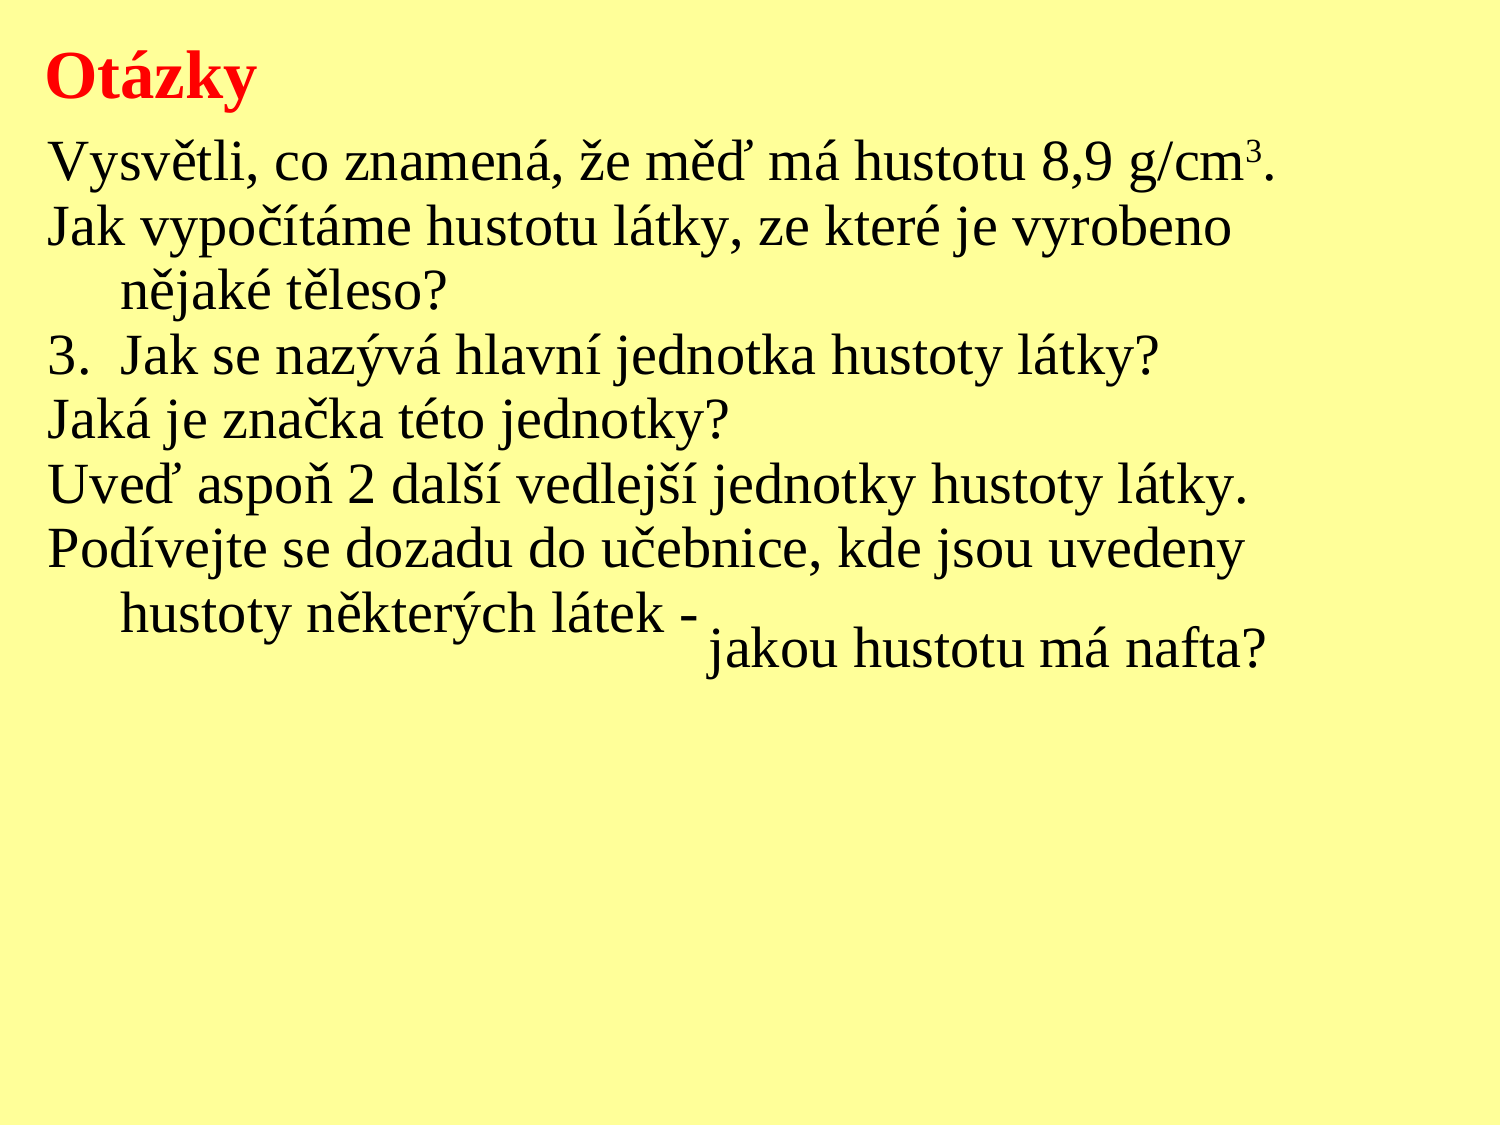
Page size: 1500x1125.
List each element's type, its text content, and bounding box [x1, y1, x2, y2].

text_box Otázky [29, 29, 274, 121]
text_box Vysvětli, co znamená, že měď má hustotu 8,9 g/cm3. Jak vypočítáme hustotu látky, ze které je vyrobeno nějaké těleso? 3. Jak se nazývá hlavní jednotka hustoty látky? Jaká je značka této jednotky? Uveď aspoň 2 další vedlejší jednotky hustoty látky. Podívejte se dozadu do učebnice, kde jsou uvedeny hustoty některých látek - [33, 120, 1500, 782]
text_box jakou hustotu má nafta? [694, 607, 1283, 688]
